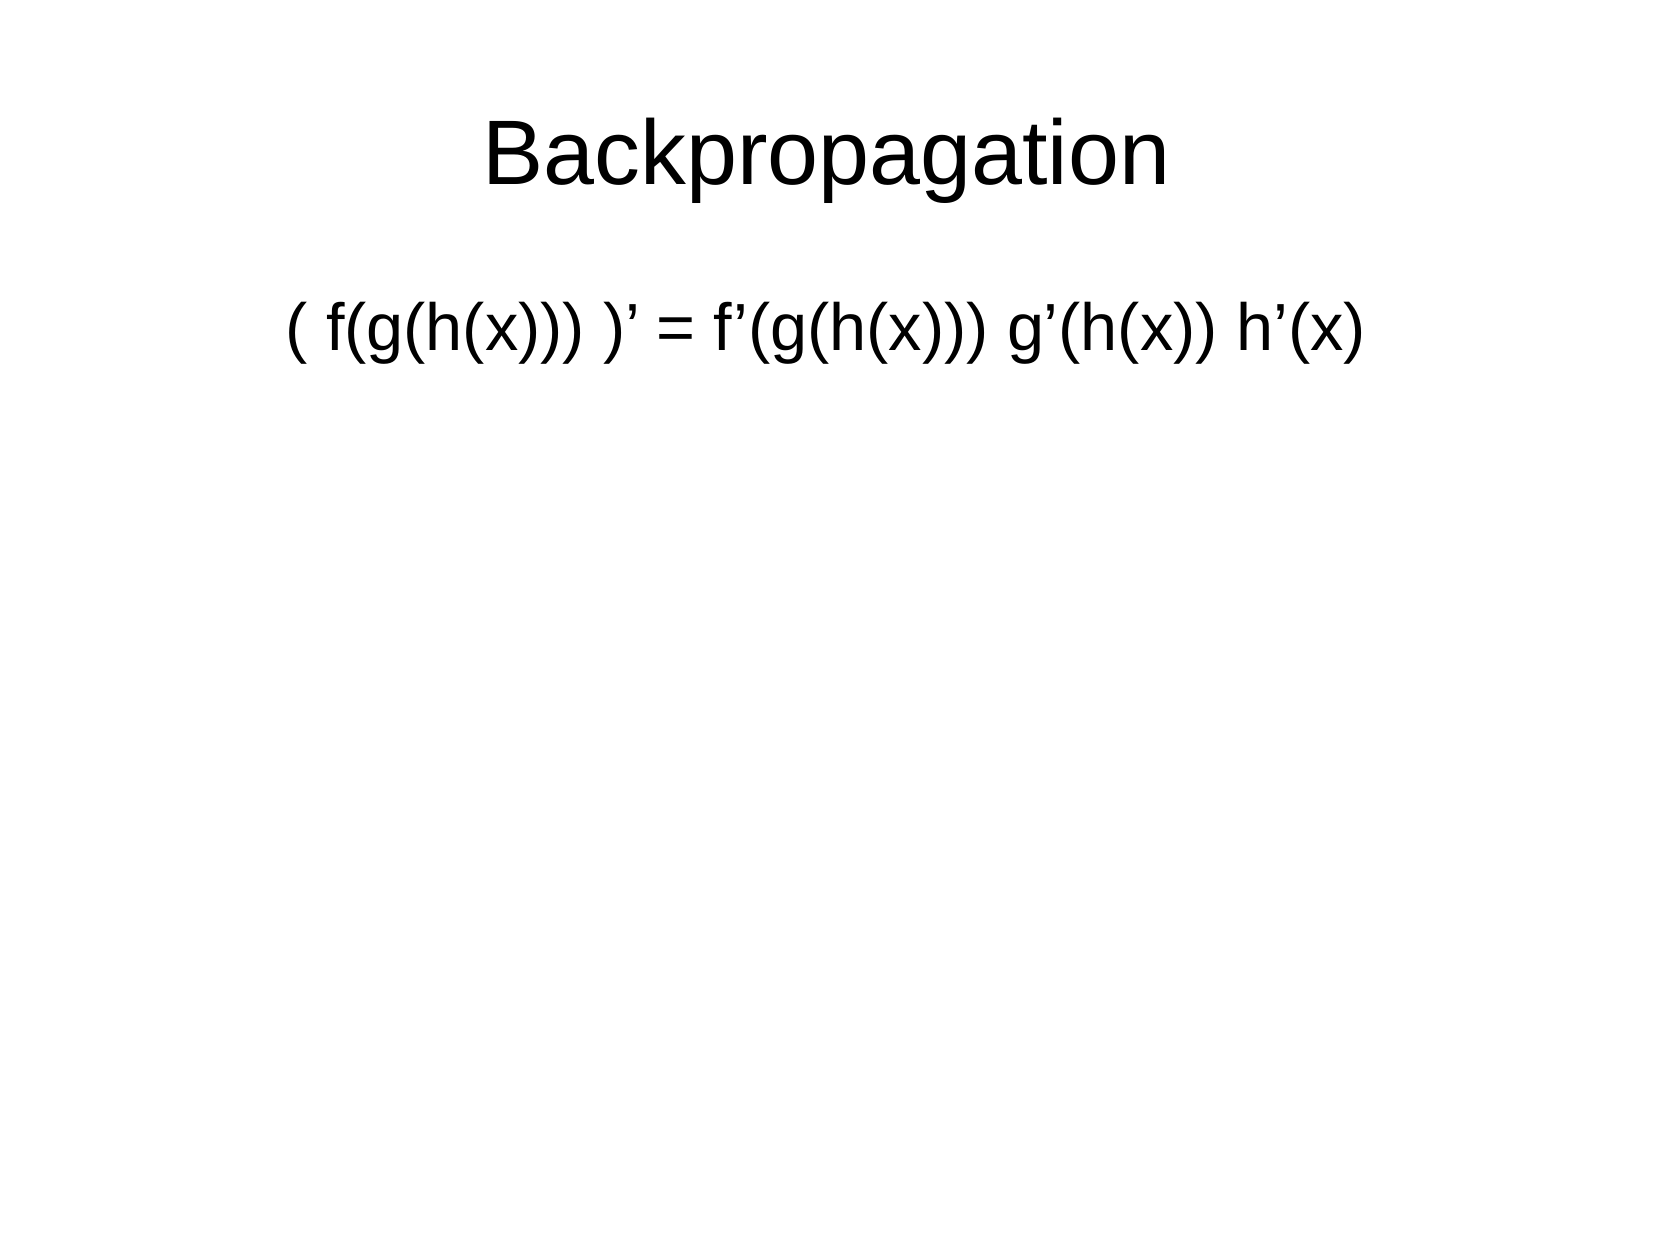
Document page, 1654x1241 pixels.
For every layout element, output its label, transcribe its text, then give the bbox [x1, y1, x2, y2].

title Backpropagation [82, 49, 1571, 257]
list ( f(g(h(x))) )’ = f’(g(h(x))) g’(h(x)) h’(x) [82, 290, 1571, 1010]
